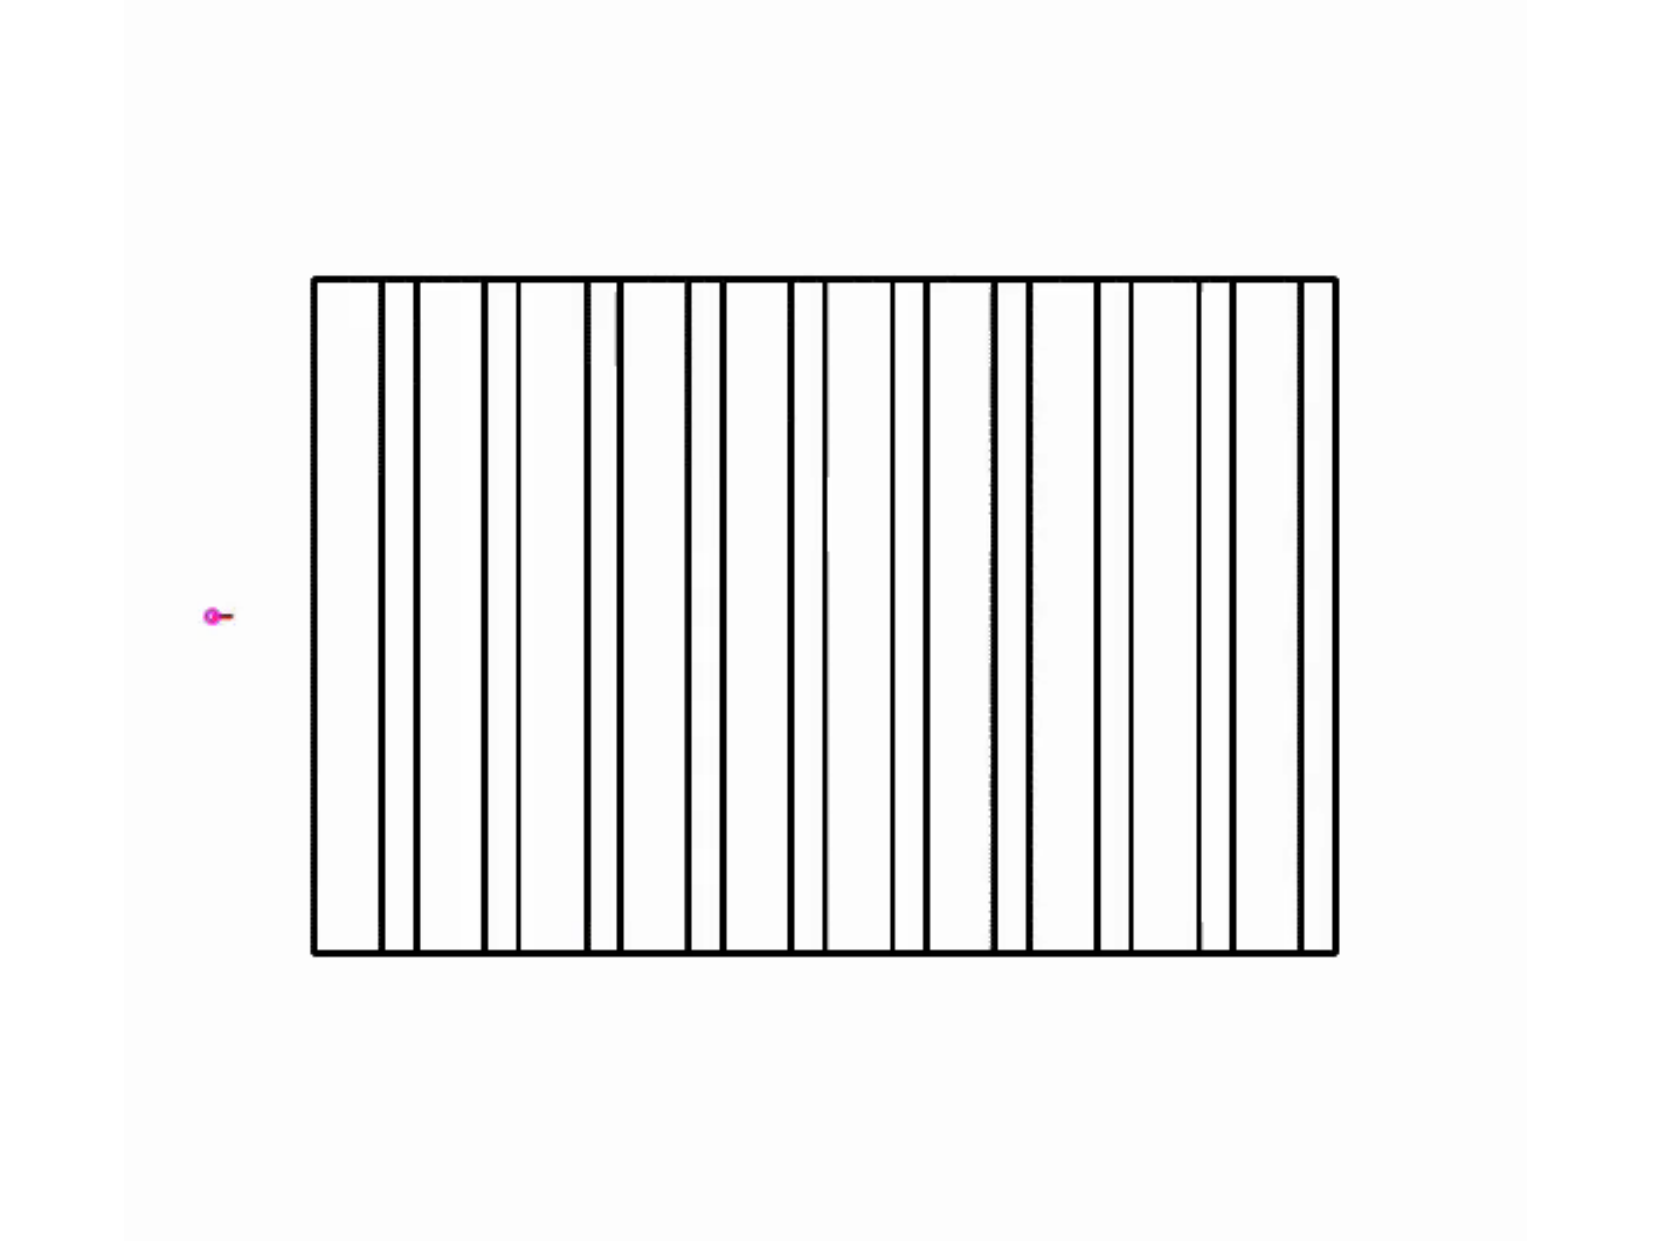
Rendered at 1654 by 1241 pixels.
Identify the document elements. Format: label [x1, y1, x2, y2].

text_box [123, 0, 1528, 1241]
